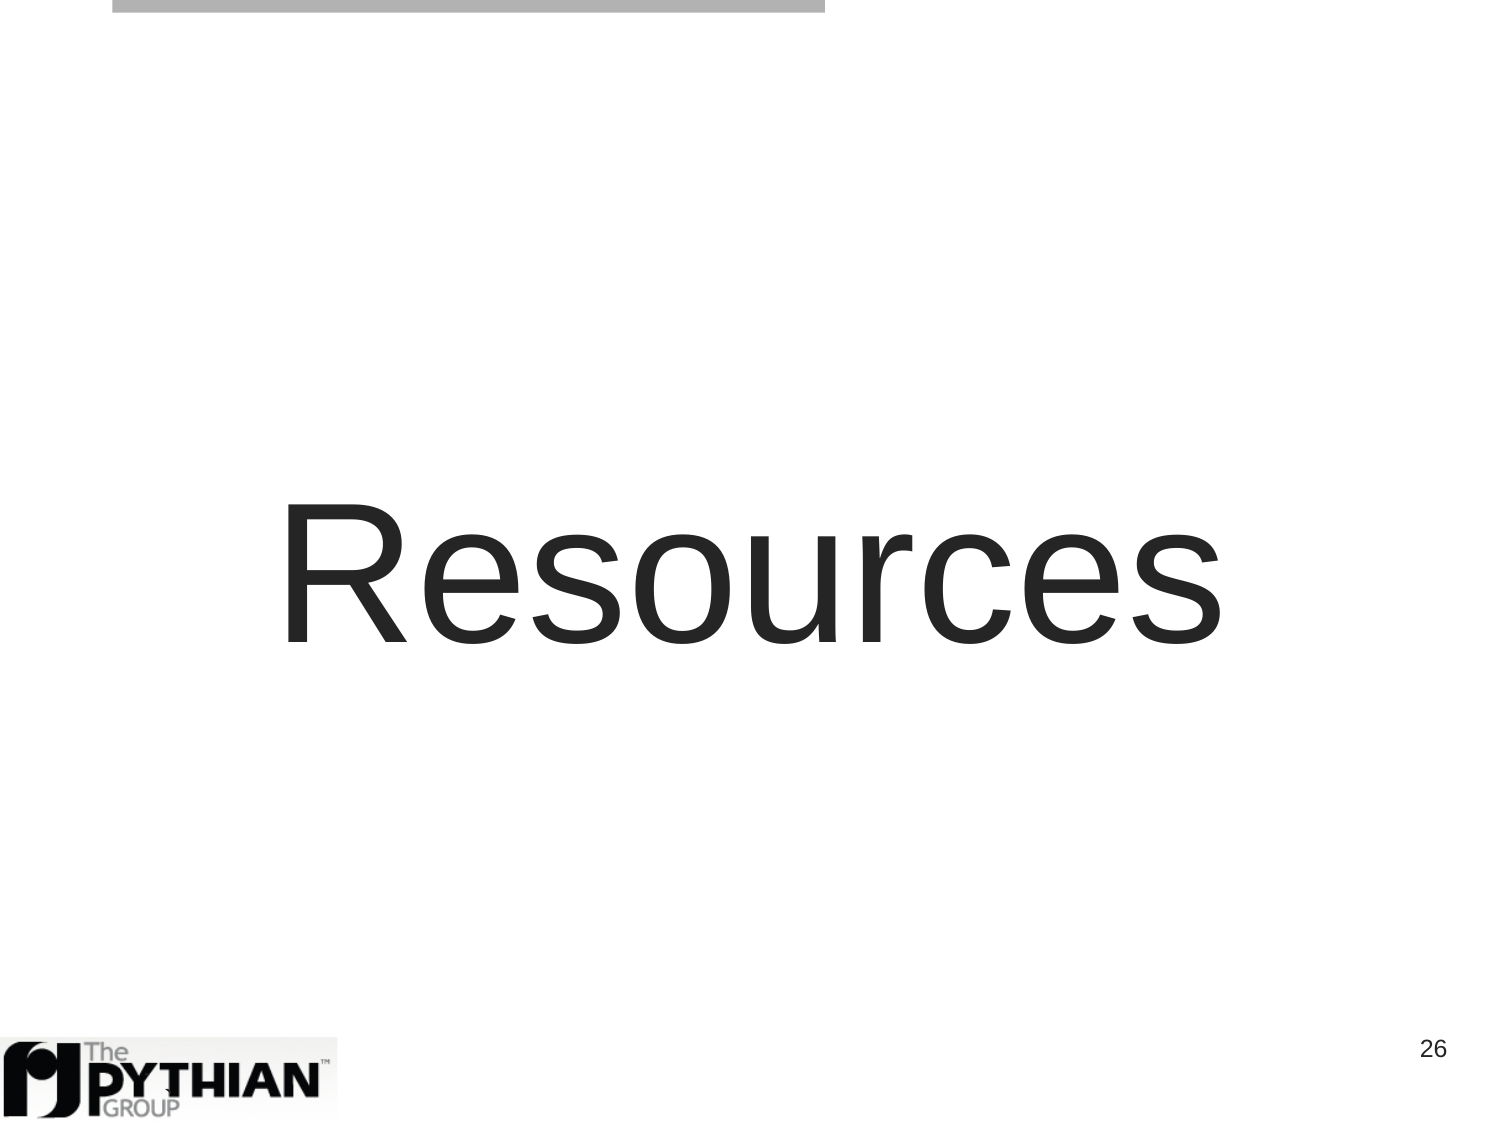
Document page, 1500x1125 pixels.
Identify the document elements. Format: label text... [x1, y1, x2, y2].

text_box Resources [0, 0, 1500, 1125]
